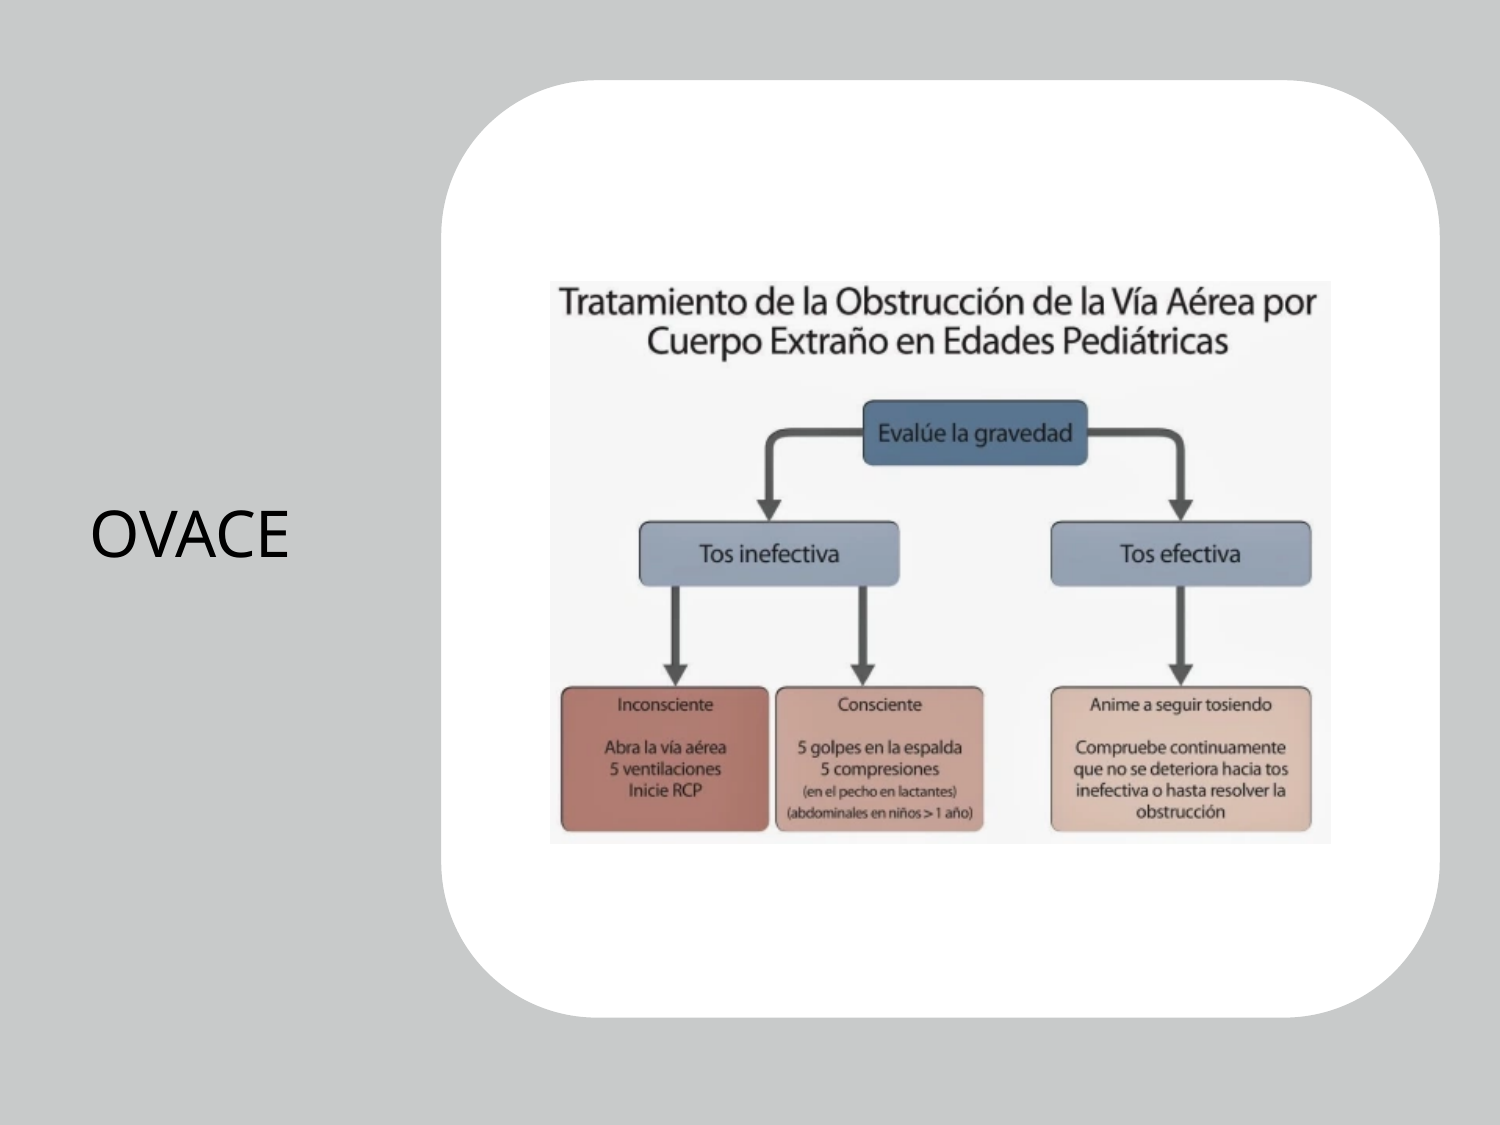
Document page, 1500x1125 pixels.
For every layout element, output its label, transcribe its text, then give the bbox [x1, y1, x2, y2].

picture [550, 281, 1331, 844]
title OVACE [74, 104, 396, 968]
text_box [0, 0, 1500, 1125]
